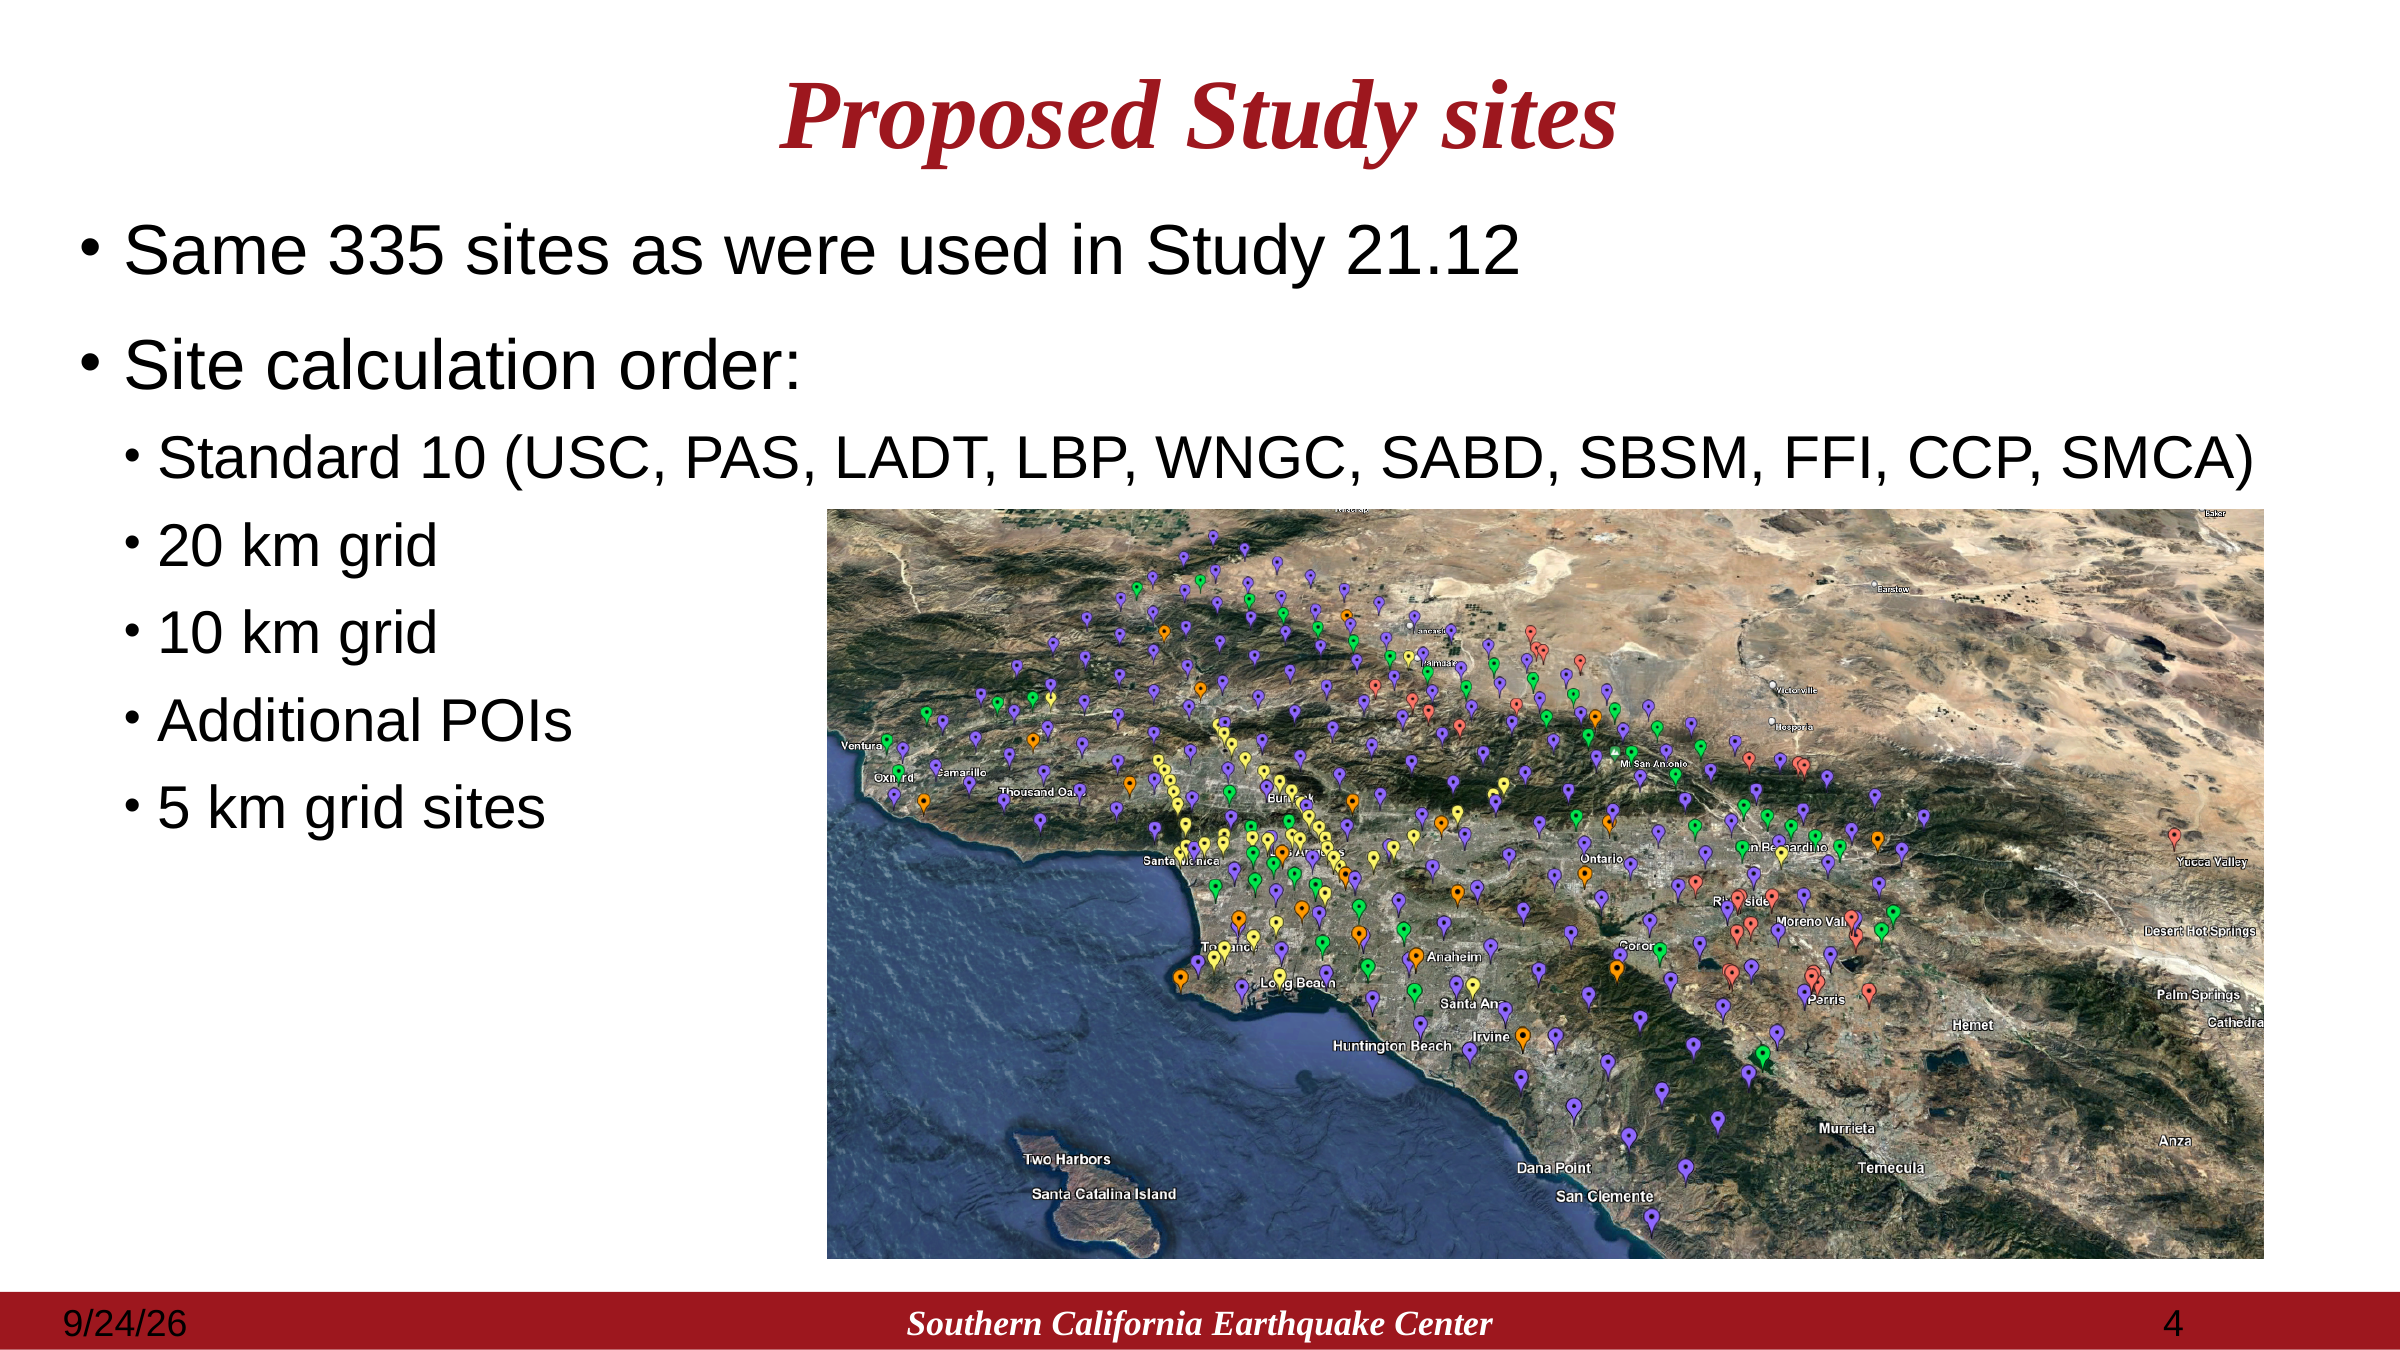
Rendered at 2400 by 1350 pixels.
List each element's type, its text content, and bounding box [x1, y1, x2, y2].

text_box Proposed Study sites [59, 53, 2341, 180]
text_box Same 335 sites as were used in Study 21.12 Site calculation order: Standard 10 (USC, PAS, LADT, LBP, WNGC, SABD, SBSM, FFI, CCP, SMCA) 20 km grid 10 km grid Additional POIs 5 km grid sites [59, 195, 2341, 1260]
text_box 04/11/2023 [44, 1303, 320, 1339]
text_box <number> [2145, 1303, 2371, 1339]
text_box Southern California Earthquake Center [794, 1285, 1605, 1350]
